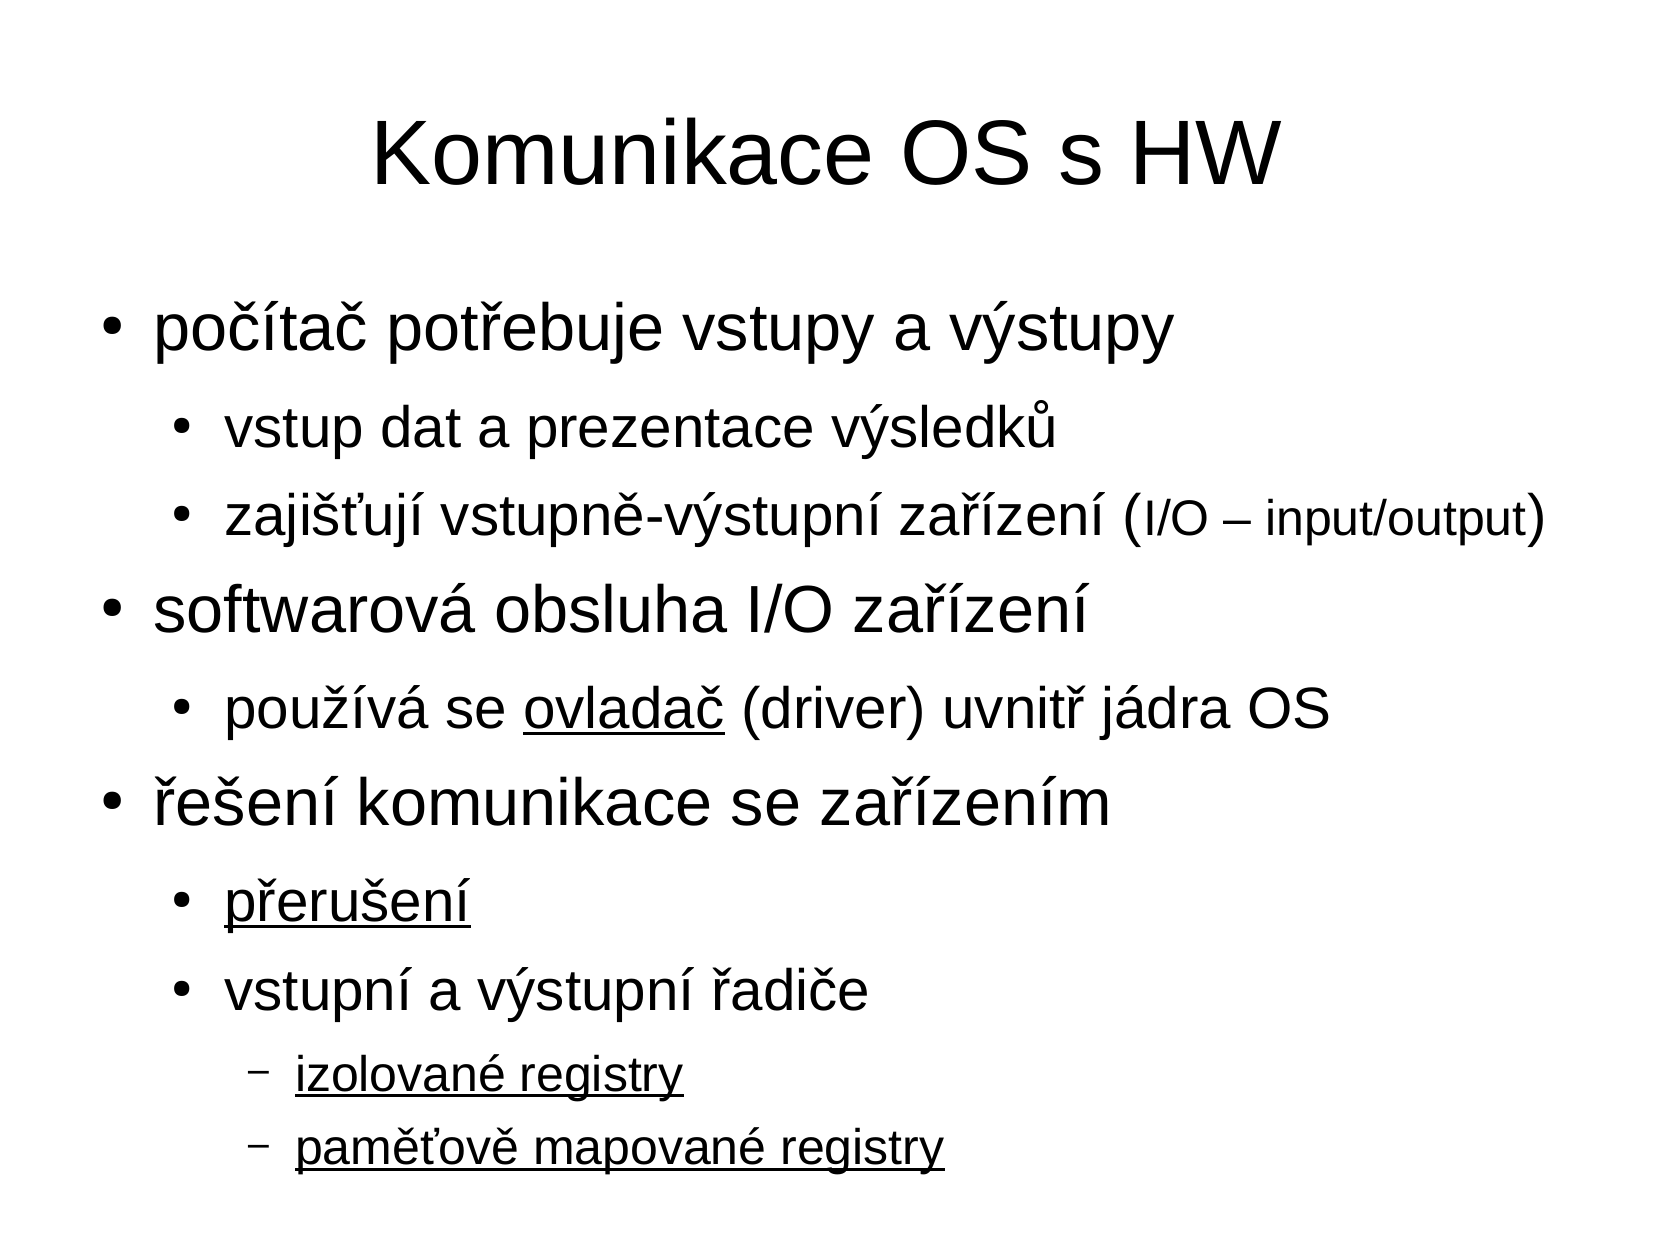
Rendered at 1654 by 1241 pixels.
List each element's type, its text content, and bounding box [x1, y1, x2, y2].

list počítač potřebuje vstupy a výstupy vstup dat a prezentace výsledků zajišťují vstupně-výstupní zařízení (I/O – input/output) softwarová obsluha I/O zařízení používá se ovladač (driver) uvnitř jádra OS řešení komunikace se zařízením přerušení vstupní a výstupní řadiče izolované registry paměťově mapované registry [82, 290, 1571, 1175]
title Komunikace OS s HW [82, 49, 1571, 257]
